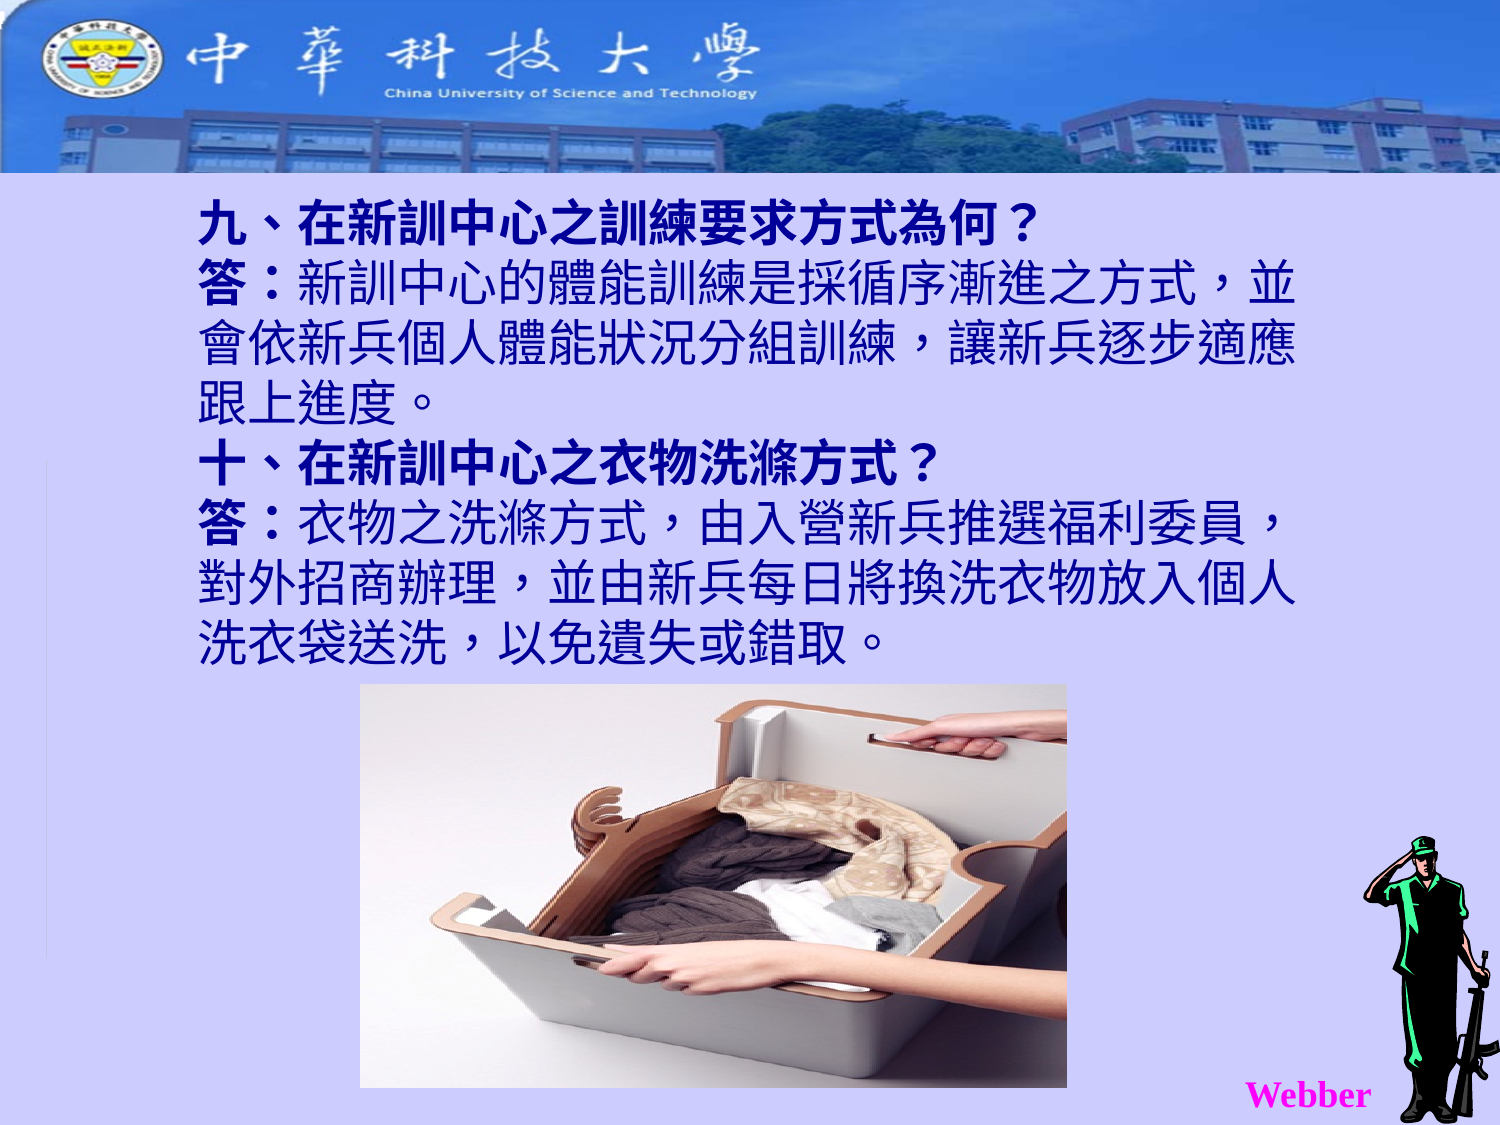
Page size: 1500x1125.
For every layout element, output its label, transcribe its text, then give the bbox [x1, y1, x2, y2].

text_box 九、在新訓中心之訓練要求方式為何？ 答：新訓中心的體能訓練是採循序漸進之方式，並會依新兵個人體能狀況分組訓練，讓新兵逐步適應跟上進度。 十、在新訓中心之衣物洗滌方式？ 答：衣物之洗滌方式，由入營新兵推選福利委員，對外招商辦理，並由新兵每日將換洗衣物放入個人洗衣袋送洗，以免遺失或錯取。 [183, 184, 1318, 680]
text_box Webber [1229, 1062, 1407, 1123]
picture [0, 0, 1500, 173]
picture [360, 684, 1067, 1088]
picture [1363, 835, 1500, 1125]
